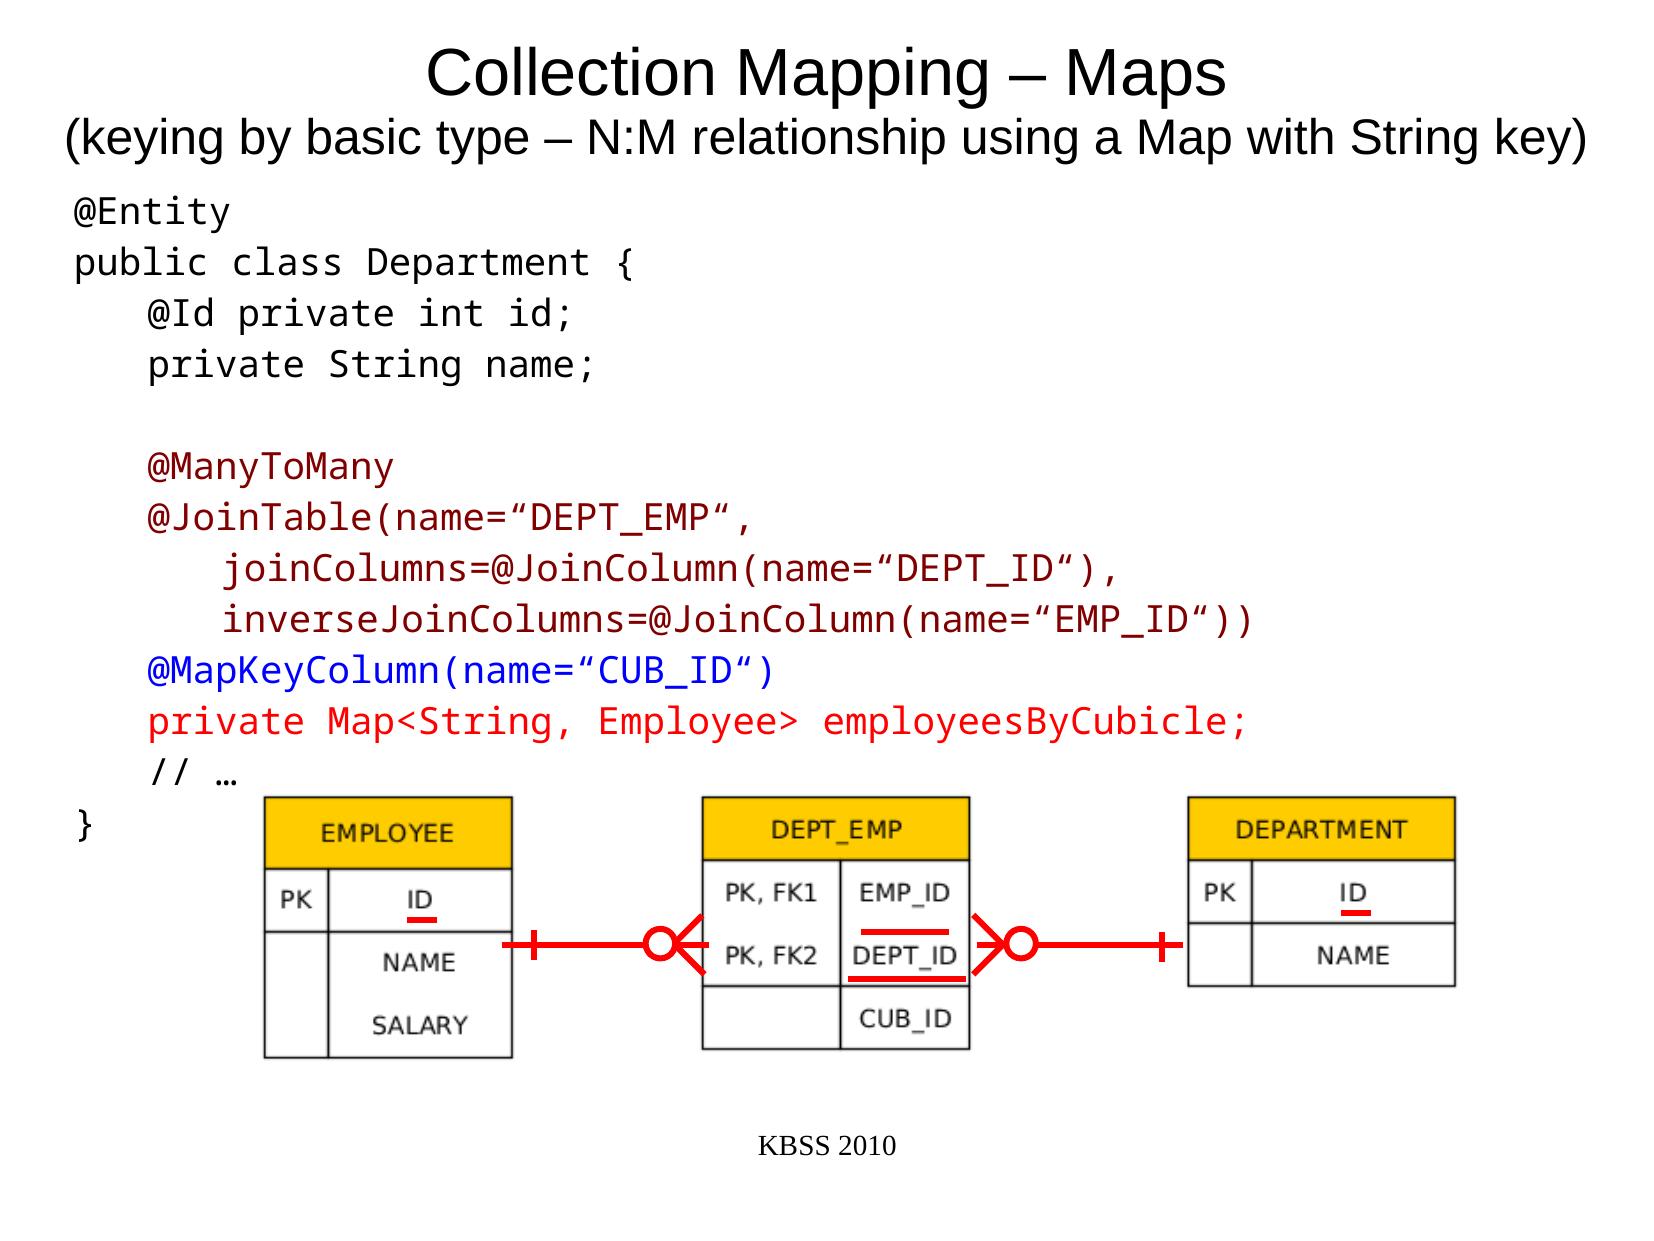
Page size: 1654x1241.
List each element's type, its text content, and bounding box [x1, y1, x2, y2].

title Collection Mapping – Maps (keying by basic type – N:M relationship using a Map with String key) [0, 3, 1654, 196]
picture [236, 767, 1481, 1080]
text_box @Entity public class Department { @Id private int id; private String name; @ManyToMany @JoinTable(name=“DEPT_EMP“, joinColumns=@JoinColumn(name=“DEPT_ID“), inverseJoinColumns=@JoinColumn(name=“EMP_ID“)) @MapKeyColumn(name=“CUB_ID“) private Map<String, Employee> employeesByCubicle; // … } [59, 177, 1272, 758]
text_box [645, 928, 676, 959]
text_box [1006, 928, 1036, 959]
